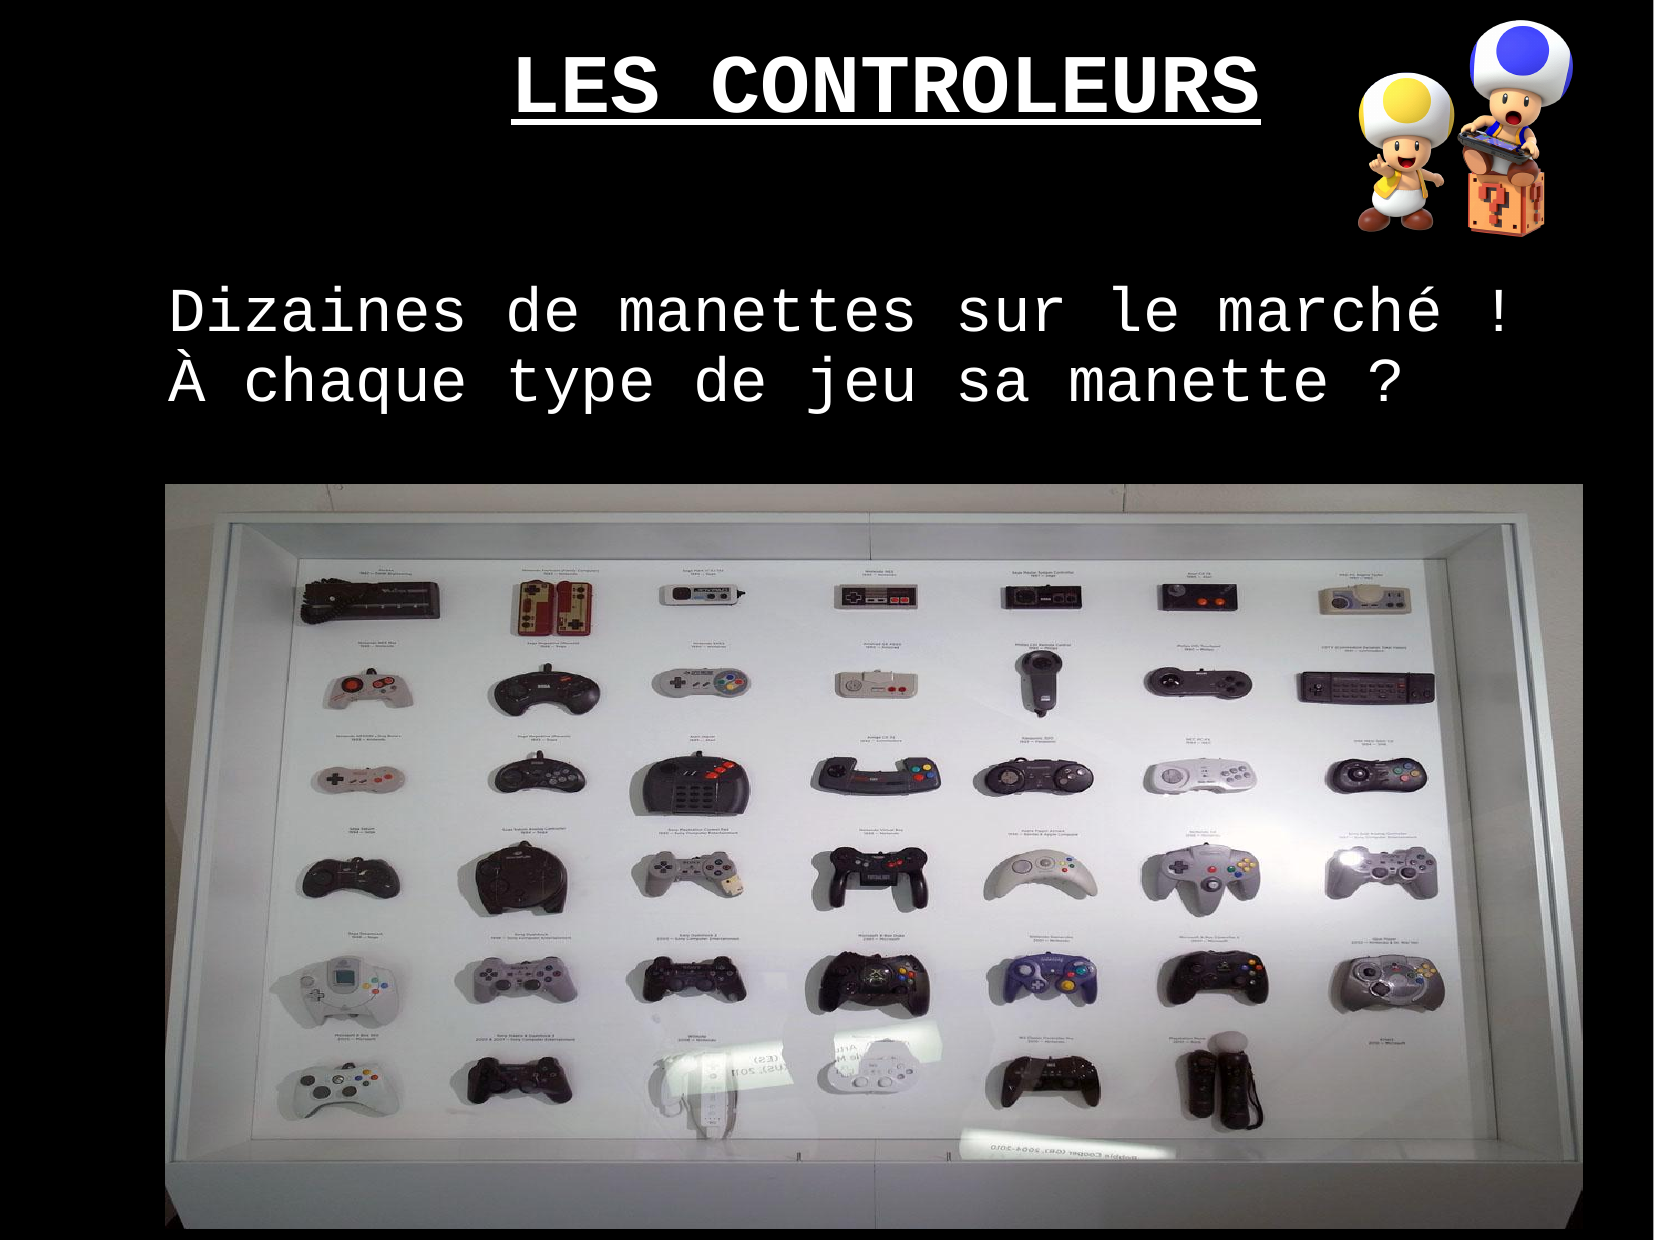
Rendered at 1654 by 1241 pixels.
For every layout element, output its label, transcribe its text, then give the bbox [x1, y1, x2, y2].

text_box Dizaines de manettes sur le marché ! À chaque type de jeu sa manette ? [153, 271, 1607, 488]
text_box LES CONTROLEURS [496, 35, 1335, 204]
picture [165, 484, 1583, 1229]
picture [1358, 20, 1573, 237]
